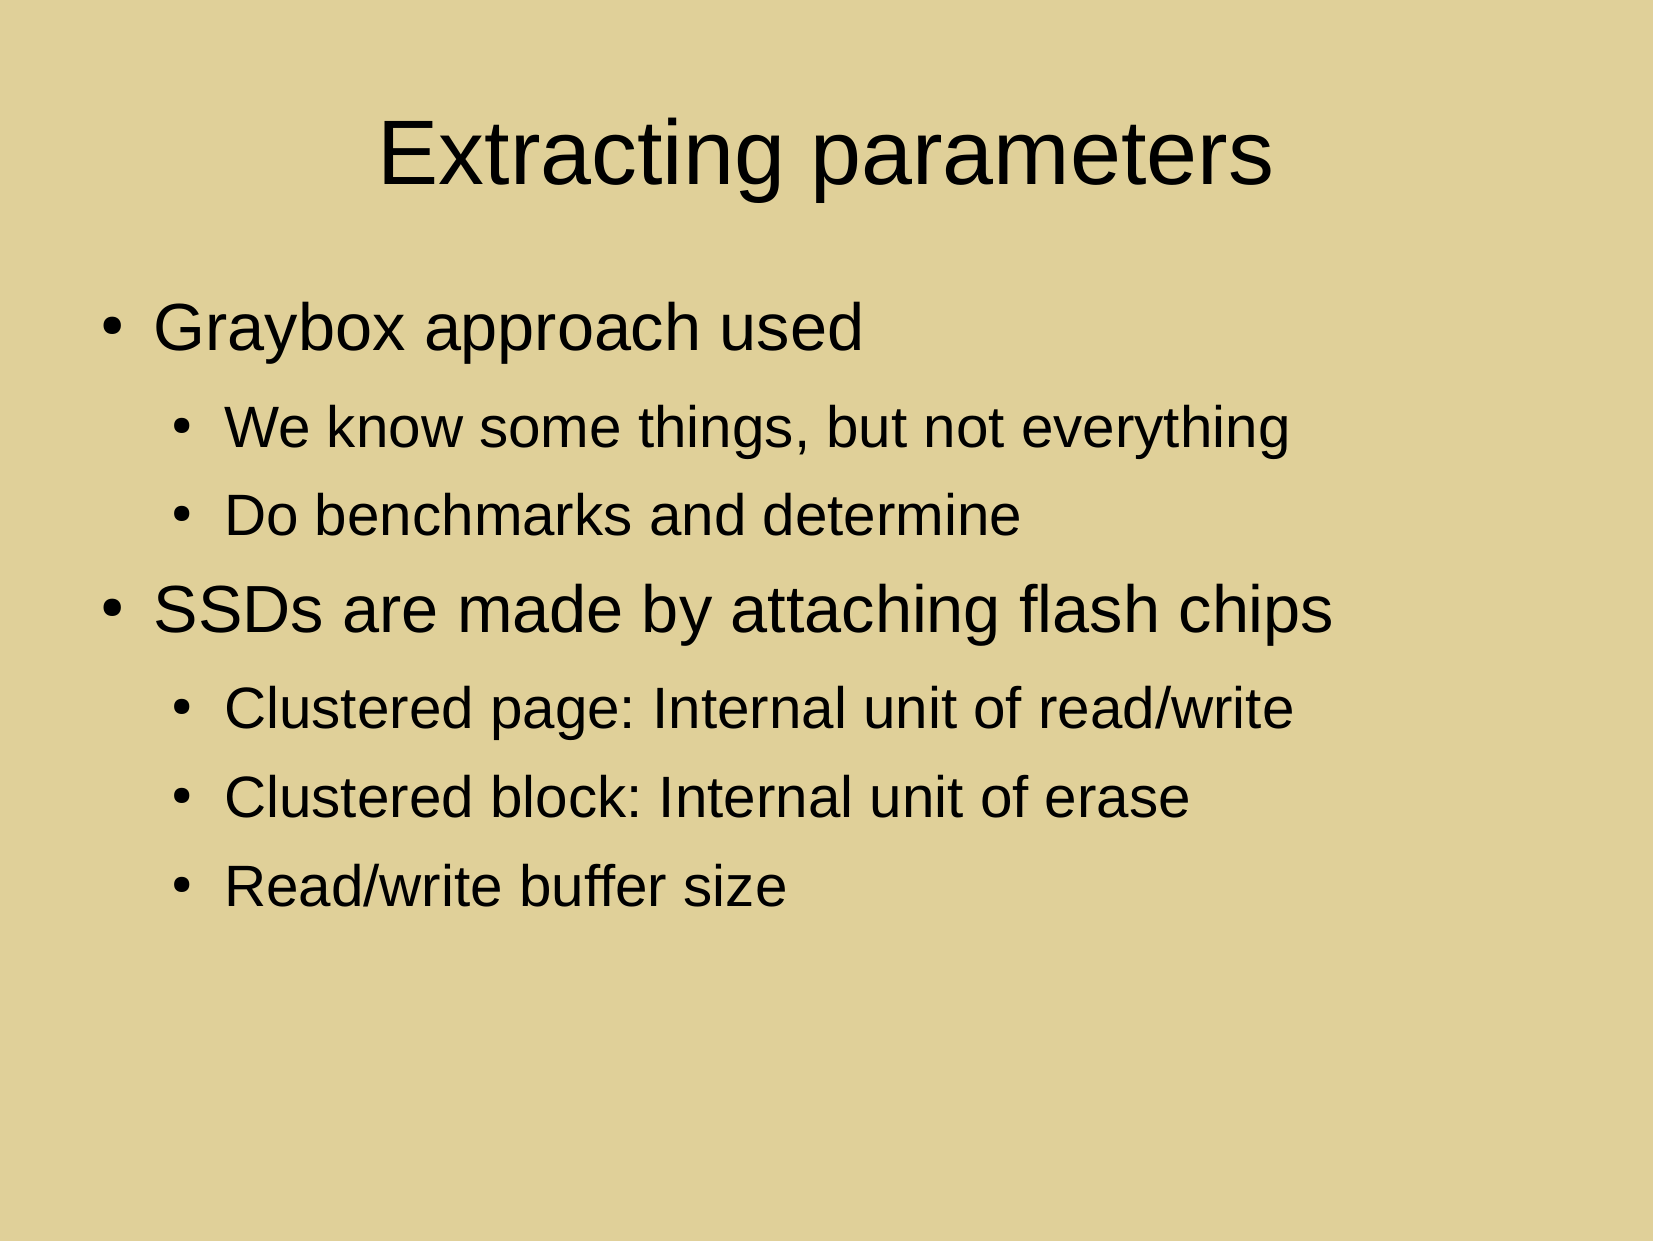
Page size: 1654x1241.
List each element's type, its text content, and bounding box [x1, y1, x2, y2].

title Extracting parameters [82, 49, 1571, 257]
list Graybox approach used We know some things, but not everything Do benchmarks and determine SSDs are made by attaching flash chips Clustered page: Internal unit of read/write Clustered block: Internal unit of erase Read/write buffer size [82, 290, 1571, 1109]
